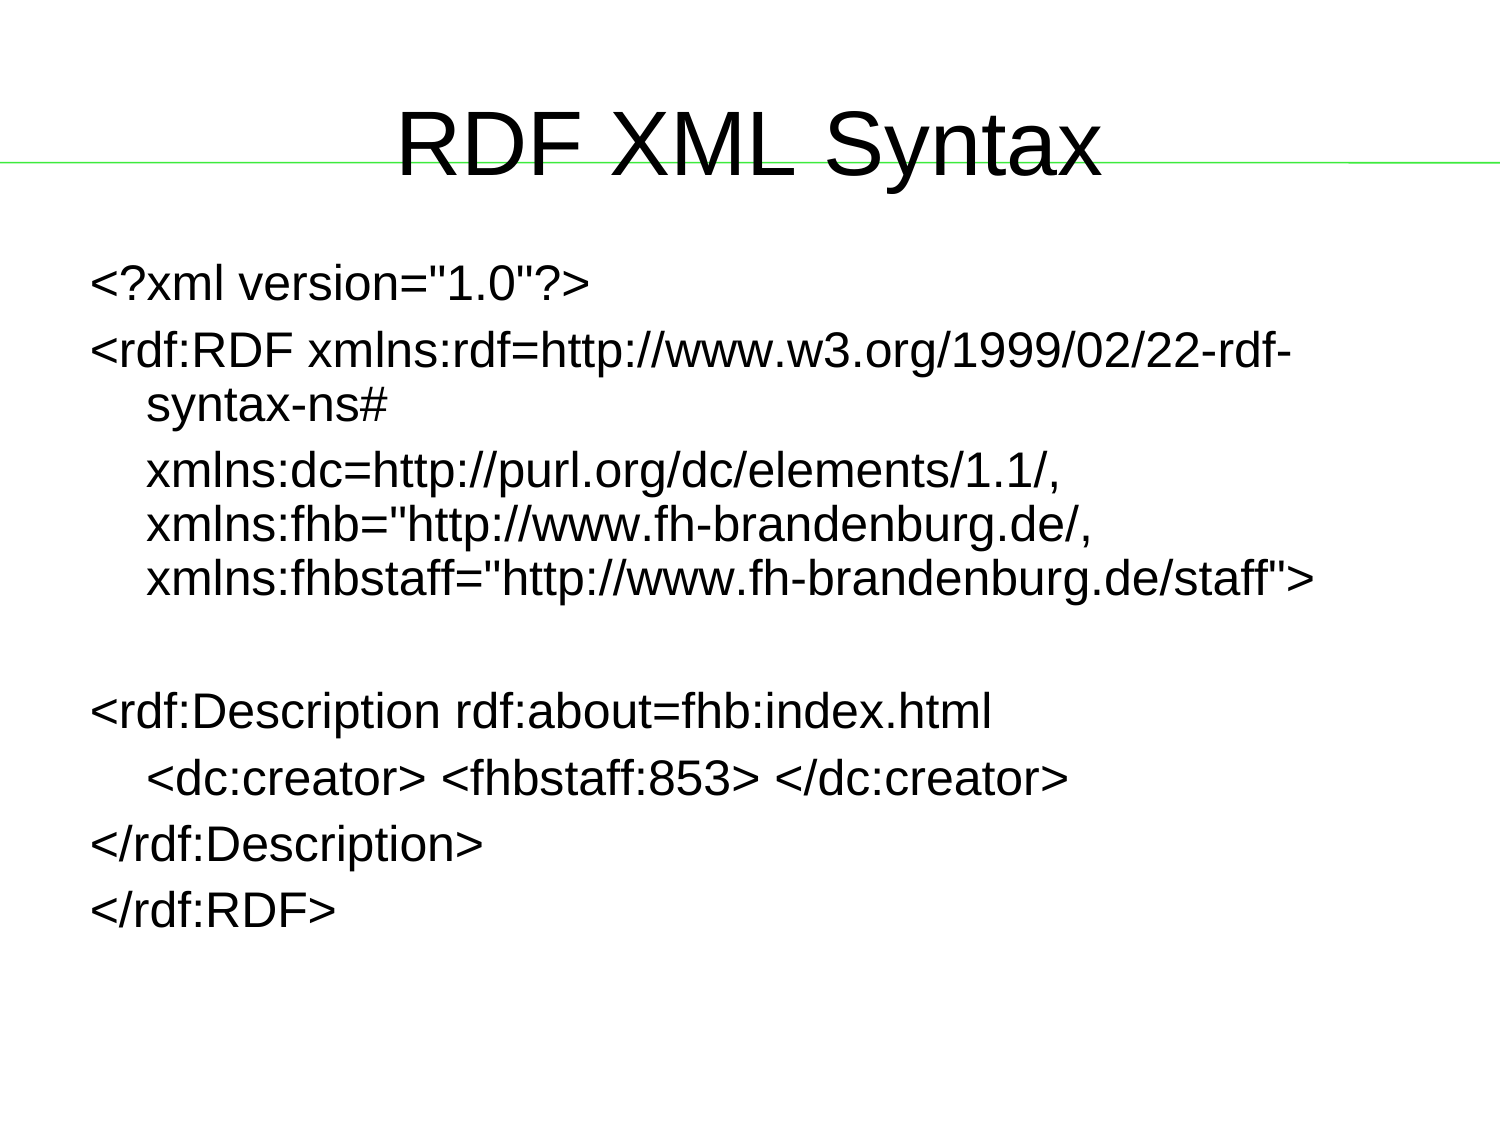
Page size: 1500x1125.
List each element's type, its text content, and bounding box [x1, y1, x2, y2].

list <?xml version="1.0"?> <rdf:RDF xmlns:rdf=http://www.w3.org/1999/02/22-rdf-syntax-ns# xmlns:dc=http://purl.org/dc/elements/1.1/, xmlns:fhb="http://www.fh-brandenburg.de/, xmlns:fhbstaff="http://www.fh-brandenburg.de/staff"> <rdf:Description rdf:about=fhb:index.html <dc:creator> <fhbstaff:853> </dc:creator> </rdf:Description> </rdf:RDF> [75, 249, 1426, 1013]
title RDF XML Syntax [75, 45, 1426, 233]
